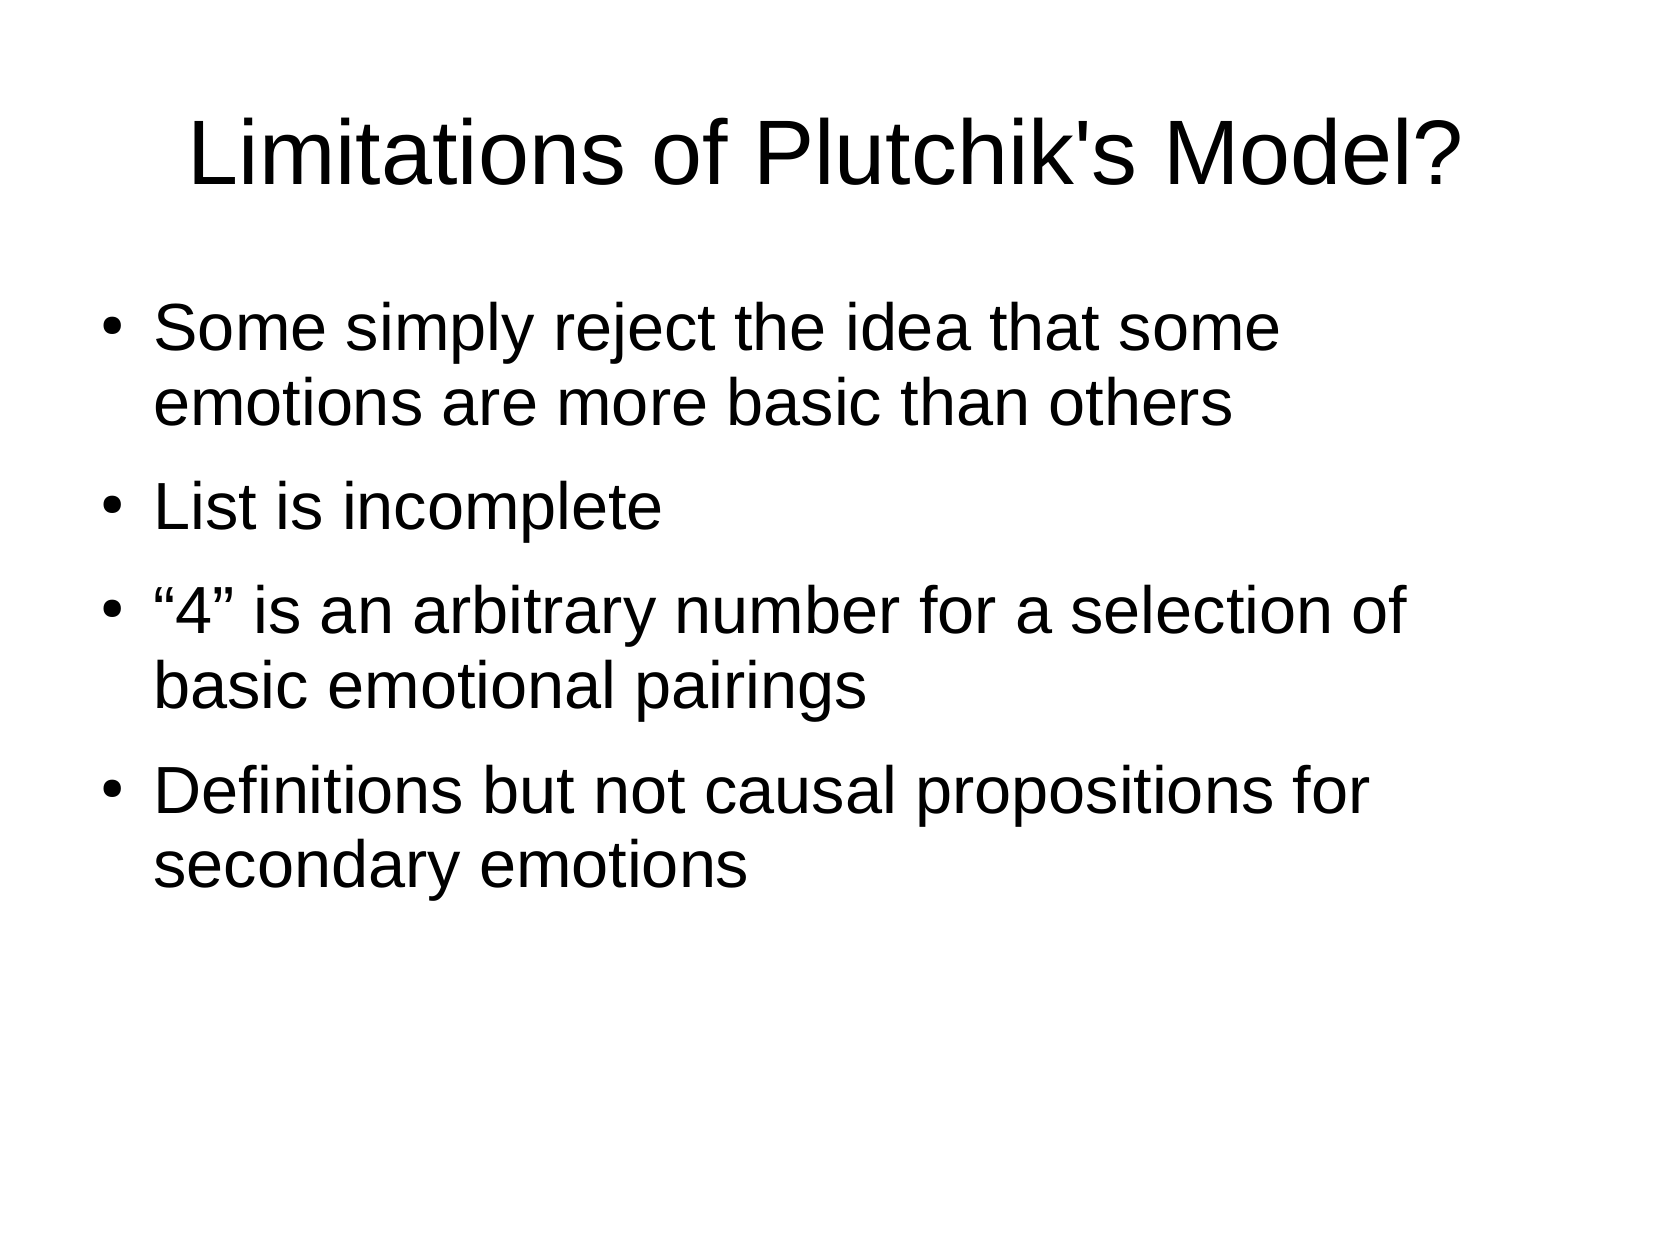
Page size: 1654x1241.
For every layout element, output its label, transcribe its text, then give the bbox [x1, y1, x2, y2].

title Limitations of Plutchik's Model? [82, 56, 1571, 250]
list Some simply reject the idea that some emotions are more basic than others List is incomplete “4” is an arbitrary number for a selection of basic emotional pairings Definitions but not causal propositions for secondary emotions [82, 290, 1571, 1094]
